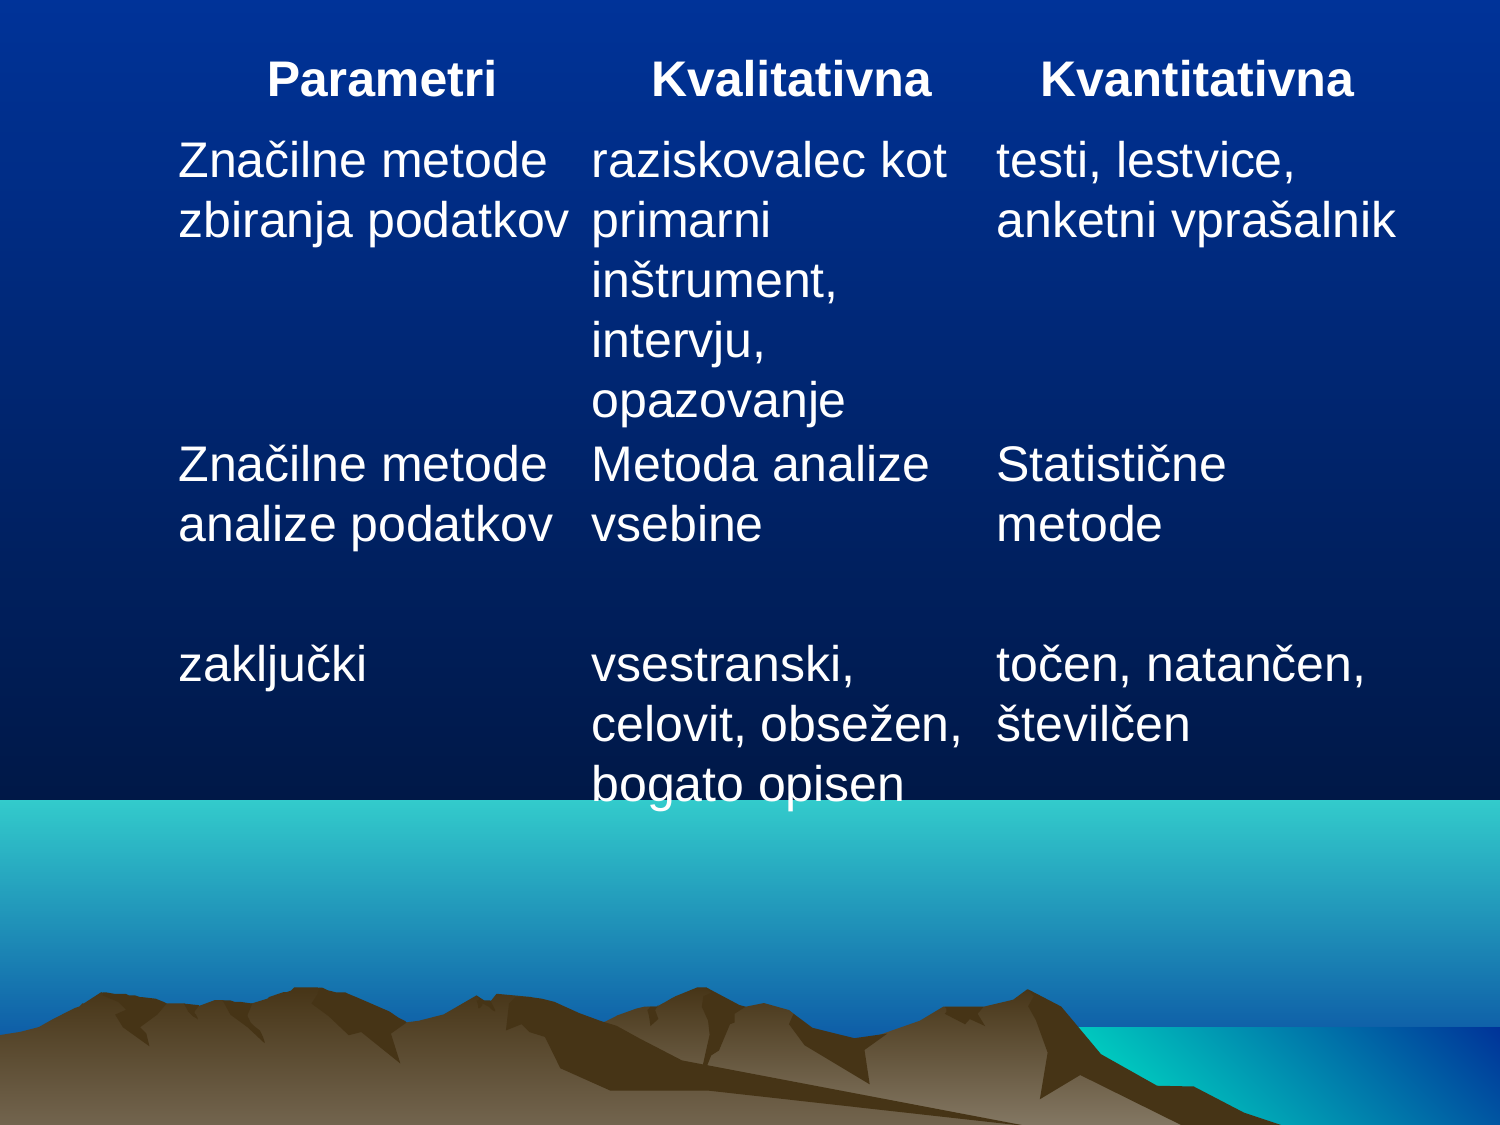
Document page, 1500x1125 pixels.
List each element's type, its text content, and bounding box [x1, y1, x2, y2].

table_cell Značilne metode analize podatkov [176, 429, 589, 629]
table_cell točen, natančen, številčen [994, 629, 1400, 928]
table_cell Značilne metode zbiranja podatkov [176, 126, 589, 429]
table_cell testi, lestvice, anketni vprašalnik [994, 126, 1400, 429]
table_header Kvantitativna [994, 45, 1400, 126]
table_header Parametri [176, 45, 589, 126]
table_header Kvalitativna [589, 45, 994, 126]
table_cell Statistične metode [994, 429, 1400, 629]
table_cell zaključki [176, 629, 589, 928]
table_cell raziskovalec kot primarni inštrument, intervju, opazovanje [589, 126, 994, 429]
table_cell Metoda analize vsebine [589, 429, 994, 629]
table_cell vsestranski, celovit, obsežen, bogato opisen [589, 629, 994, 928]
